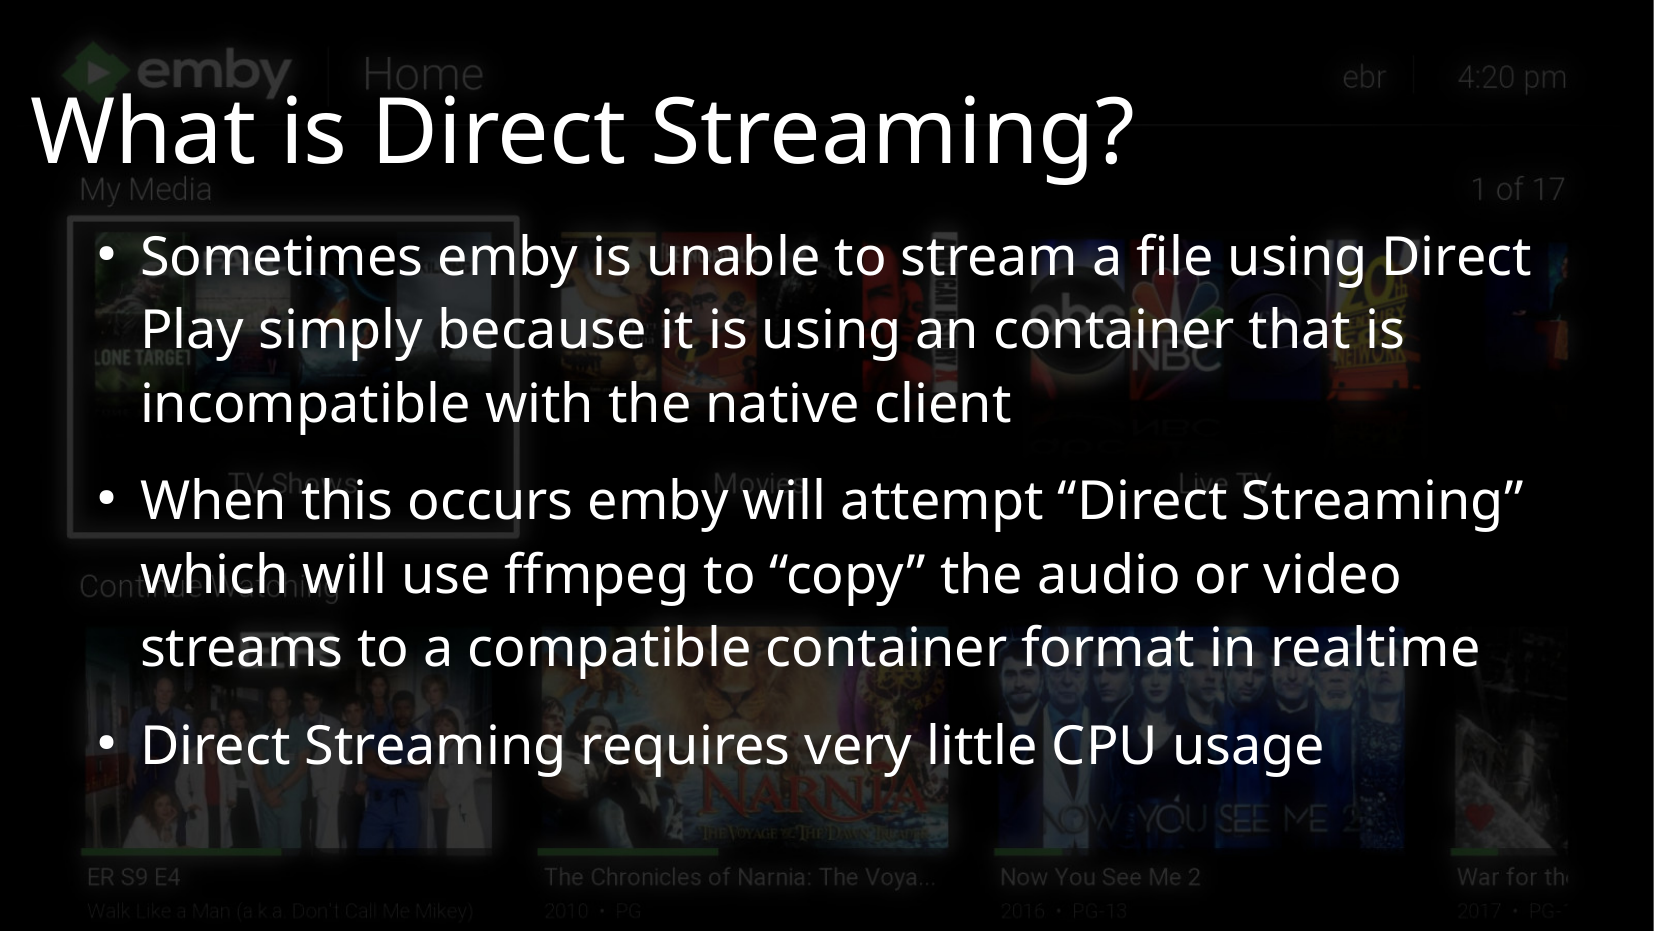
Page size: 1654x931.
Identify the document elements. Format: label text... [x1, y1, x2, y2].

picture [0, 0, 1654, 931]
list Sometimes emby is unable to stream a file using Direct Play simply because it is using an container that is incompatible with the native client When this occurs emby will attempt “Direct Streaming” which will use ffmpeg to “copy” the audio or video streams to a compatible container format in realtime Direct Streaming requires very little CPU usage [82, 217, 1571, 841]
title What is Direct Streaming? [30, 75, 1595, 182]
